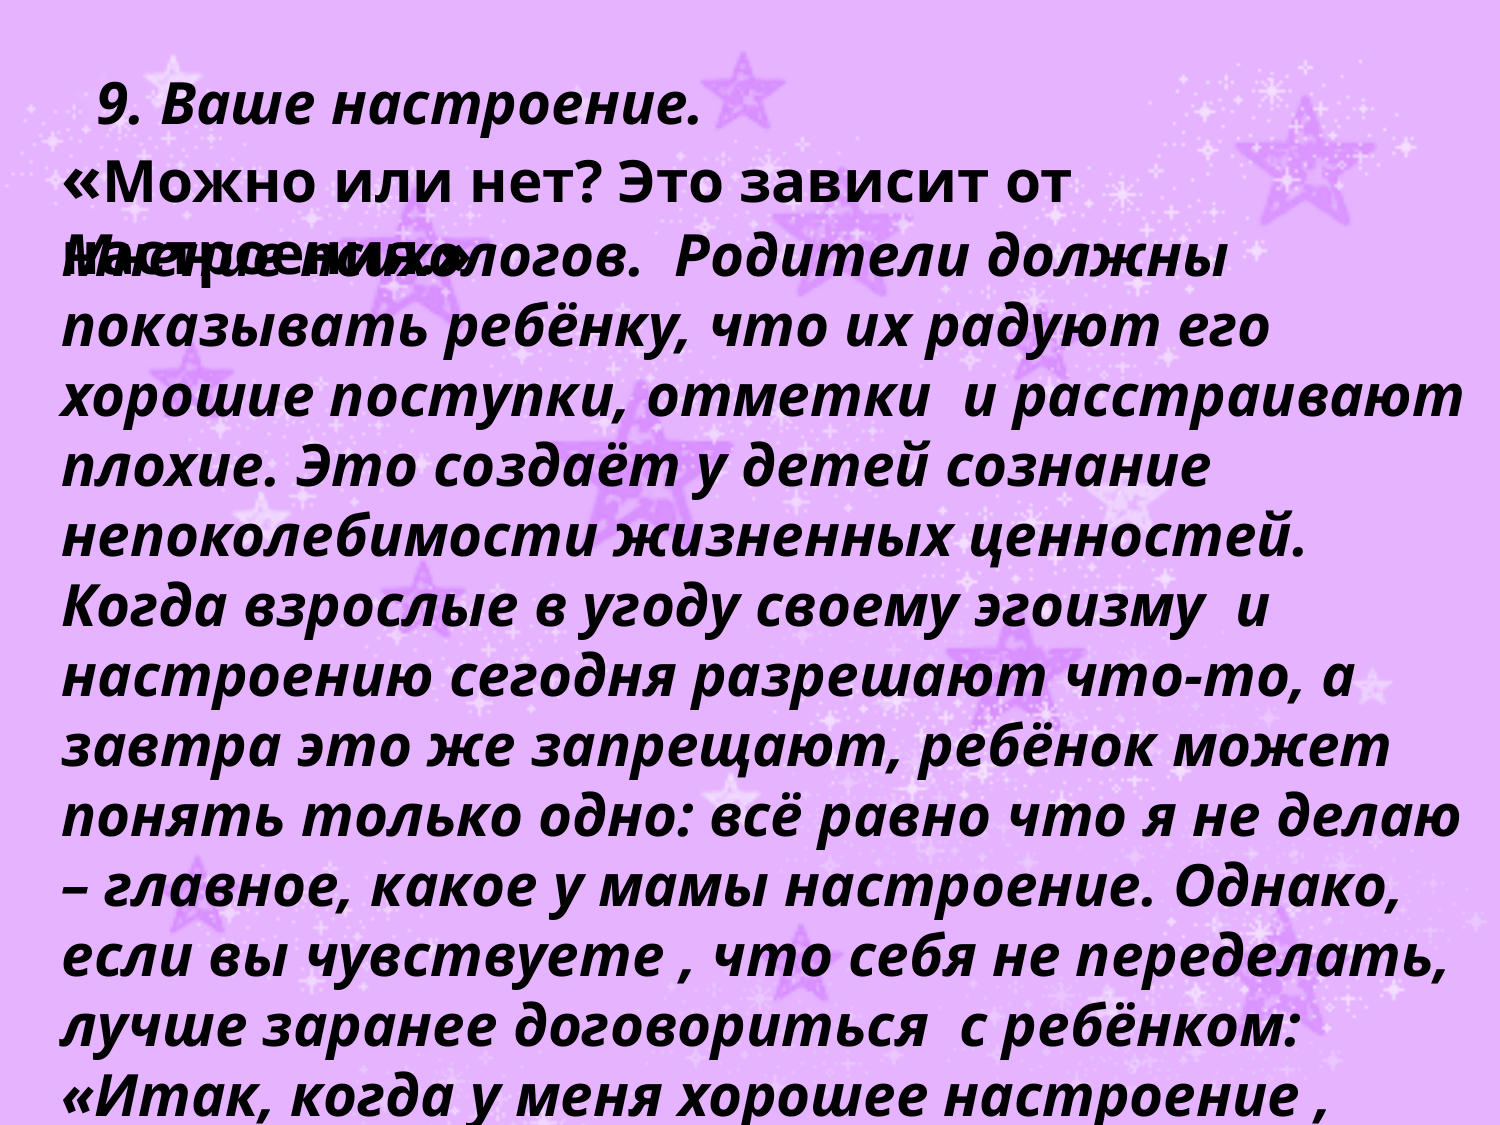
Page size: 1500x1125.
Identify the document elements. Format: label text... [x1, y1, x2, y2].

text_box Мнение психологов. Родители должны показывать ребёнку, что их радуют его хорошие поступки, отметки и расстраивают плохие. Это создаёт у детей сознание непоколебимости жизненных ценностей. Когда взрослые в угоду своему эгоизму и настроению сегодня разрешают что-то, а завтра это же запрещают, ребёнок может понять только одно: всё равно что я не делаю – главное, какое у мамы настроение. Однако, если вы чувствуете , что себя не переделать, лучше заранее договориться с ребёнком: «Итак, когда у меня хорошее настроение , тебе будет позволено делать всё, что захочешь. А если плохое, будь ко мне снисходительным». [46, 210, 1500, 1125]
picture [0, 0, 1500, 1125]
text_box «Можно или нет? Это зависит от настроения.» [46, 128, 1360, 294]
text_box 9. Ваше настроение. [82, 58, 1114, 128]
